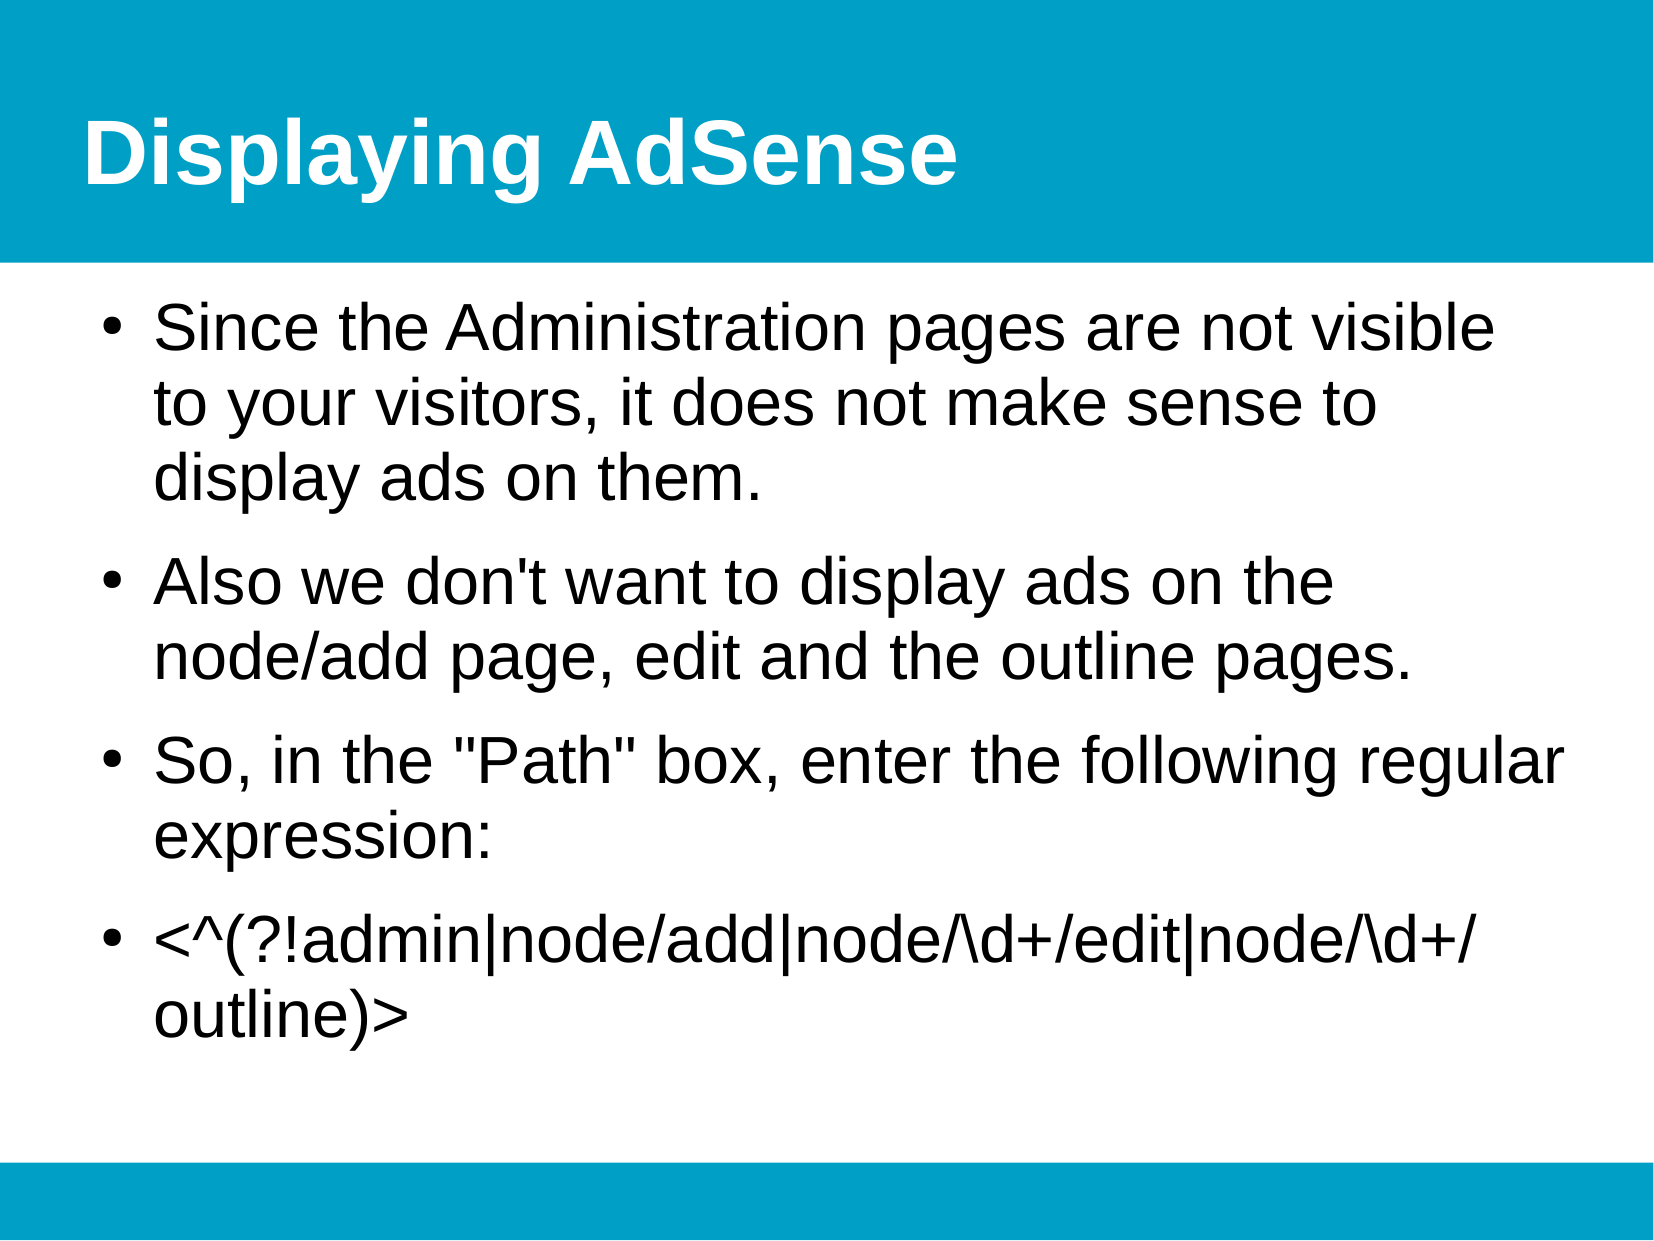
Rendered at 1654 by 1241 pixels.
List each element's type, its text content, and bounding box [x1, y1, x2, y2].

list Since the Administration pages are not visible to your visitors, it does not make sense to display ads on them. Also we don't want to display ads on the node/add page, edit and the outline pages. So, in the "Path" box, enter the following regular expression: <^(?!admin|node/add|node/\d+/edit|node/\d+/outline)> [82, 290, 1571, 1094]
title Displaying AdSense [82, 56, 1571, 250]
